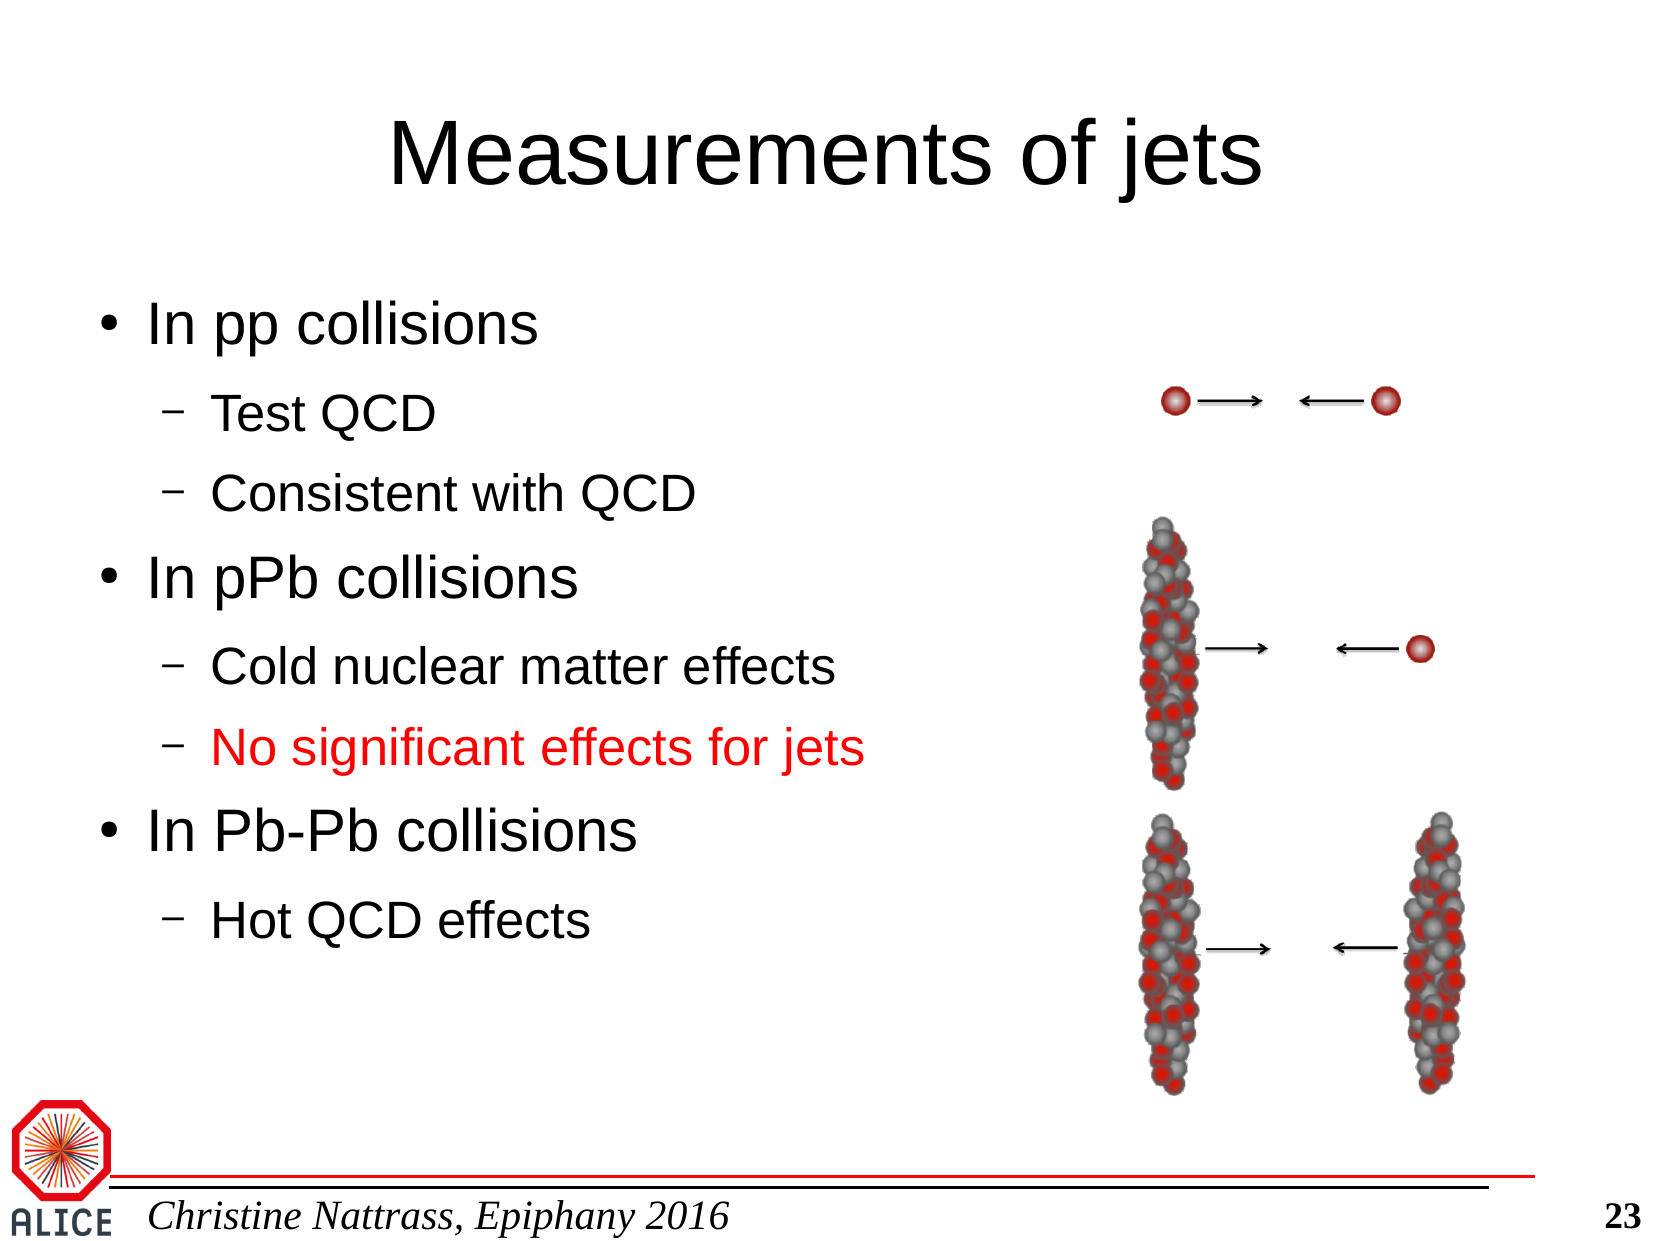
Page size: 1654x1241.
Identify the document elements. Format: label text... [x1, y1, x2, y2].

picture [1319, 809, 1467, 1109]
title Measurements of jets [82, 49, 1571, 257]
picture [1137, 262, 1438, 806]
list In pp collisions Test QCD Consistent with QCD In pPb collisions Cold nuclear matter effects No significant effects for jets In Pb-Pb collisions Hot QCD effects [82, 290, 1538, 1010]
picture [11, 1100, 111, 1236]
picture [1136, 811, 1284, 1111]
